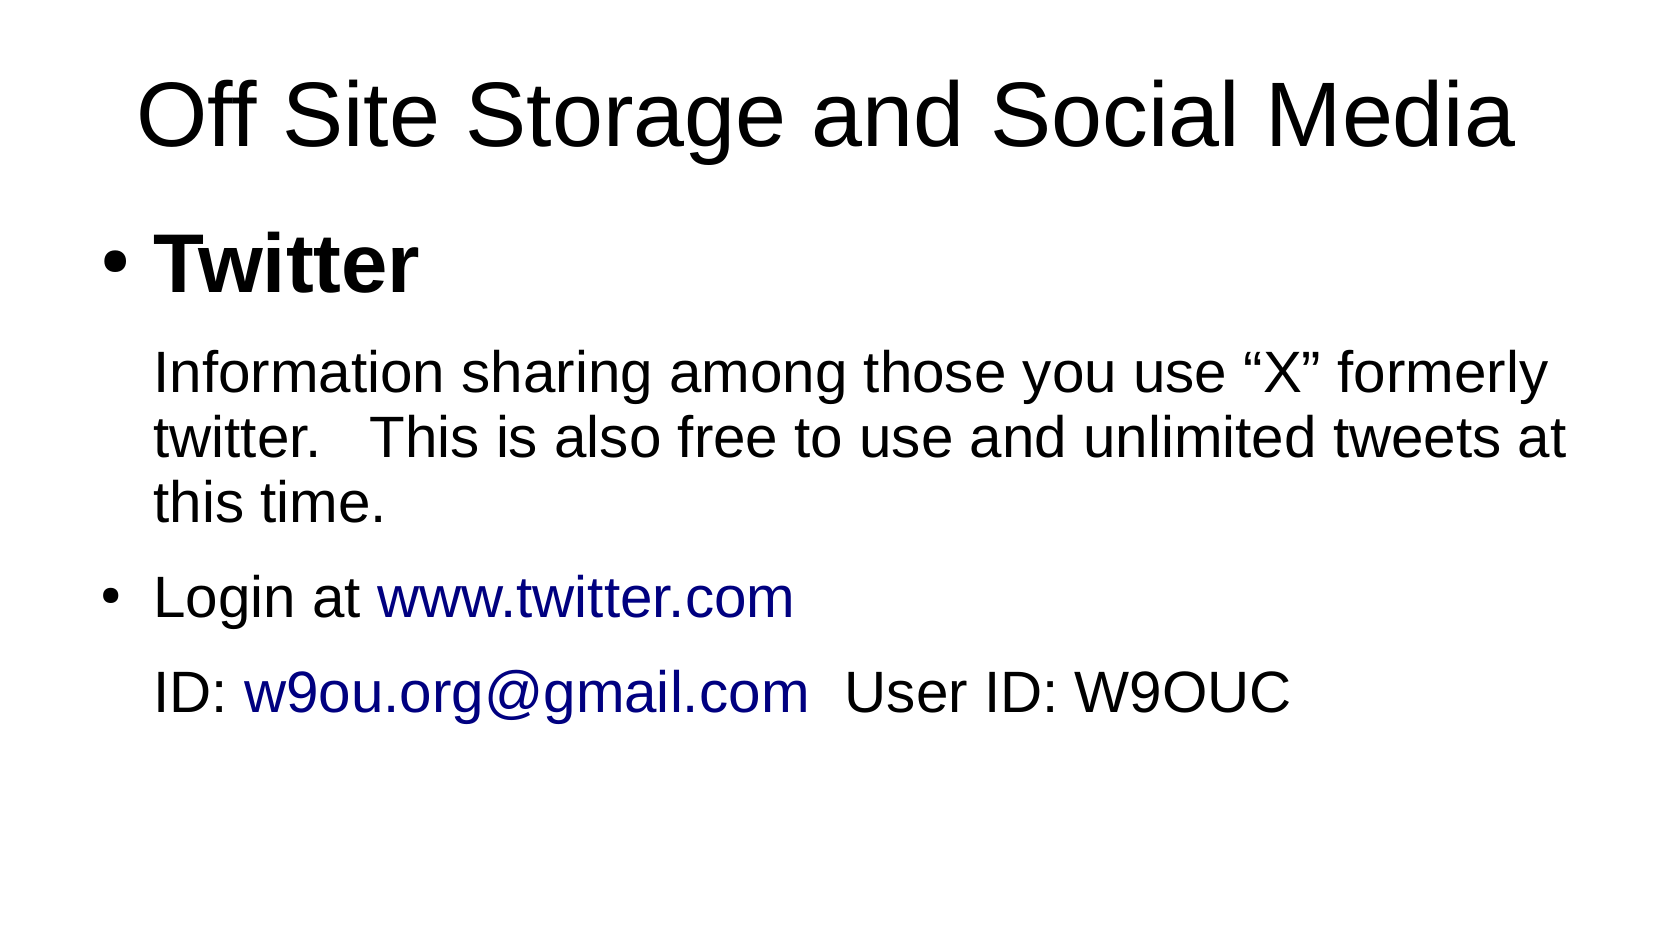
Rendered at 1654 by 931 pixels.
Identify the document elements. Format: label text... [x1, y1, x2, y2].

title Off Site Storage and Social Media [82, 37, 1571, 193]
list Twitter Information sharing among those you use “X” formerly twitter. This is also free to use and unlimited tweets at this time. Login at www.twitter.com ID: w9ou.org@gmail.com User ID: W9OUC [82, 217, 1571, 758]
